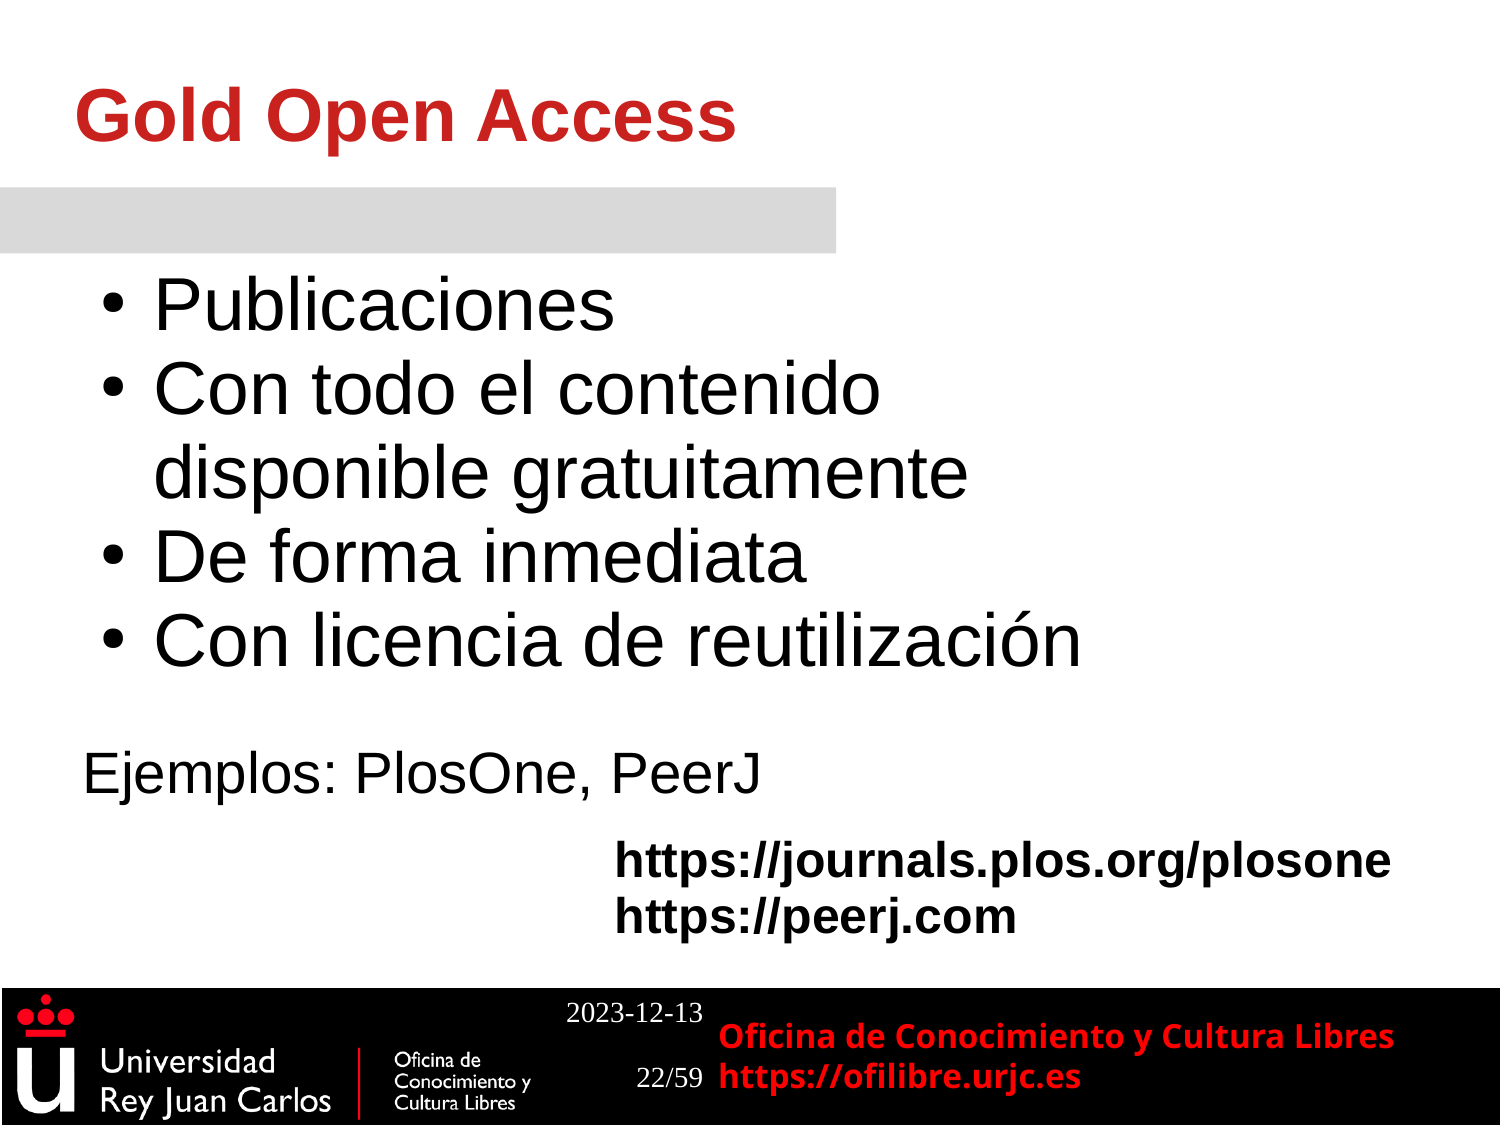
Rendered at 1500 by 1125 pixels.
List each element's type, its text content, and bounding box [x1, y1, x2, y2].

picture [17, 994, 531, 1120]
title [75, 7, 1425, 196]
text_box Gold Open Access [60, 66, 991, 249]
text_box https://journals.plos.org/plosone https://peerj.com [600, 825, 1441, 952]
text_box Publicaciones Con todo el contenido disponible gratuitamente De forma inmediata Con licencia de reutilización Ejemplos: PlosOne, PeerJ [67, 254, 1201, 814]
